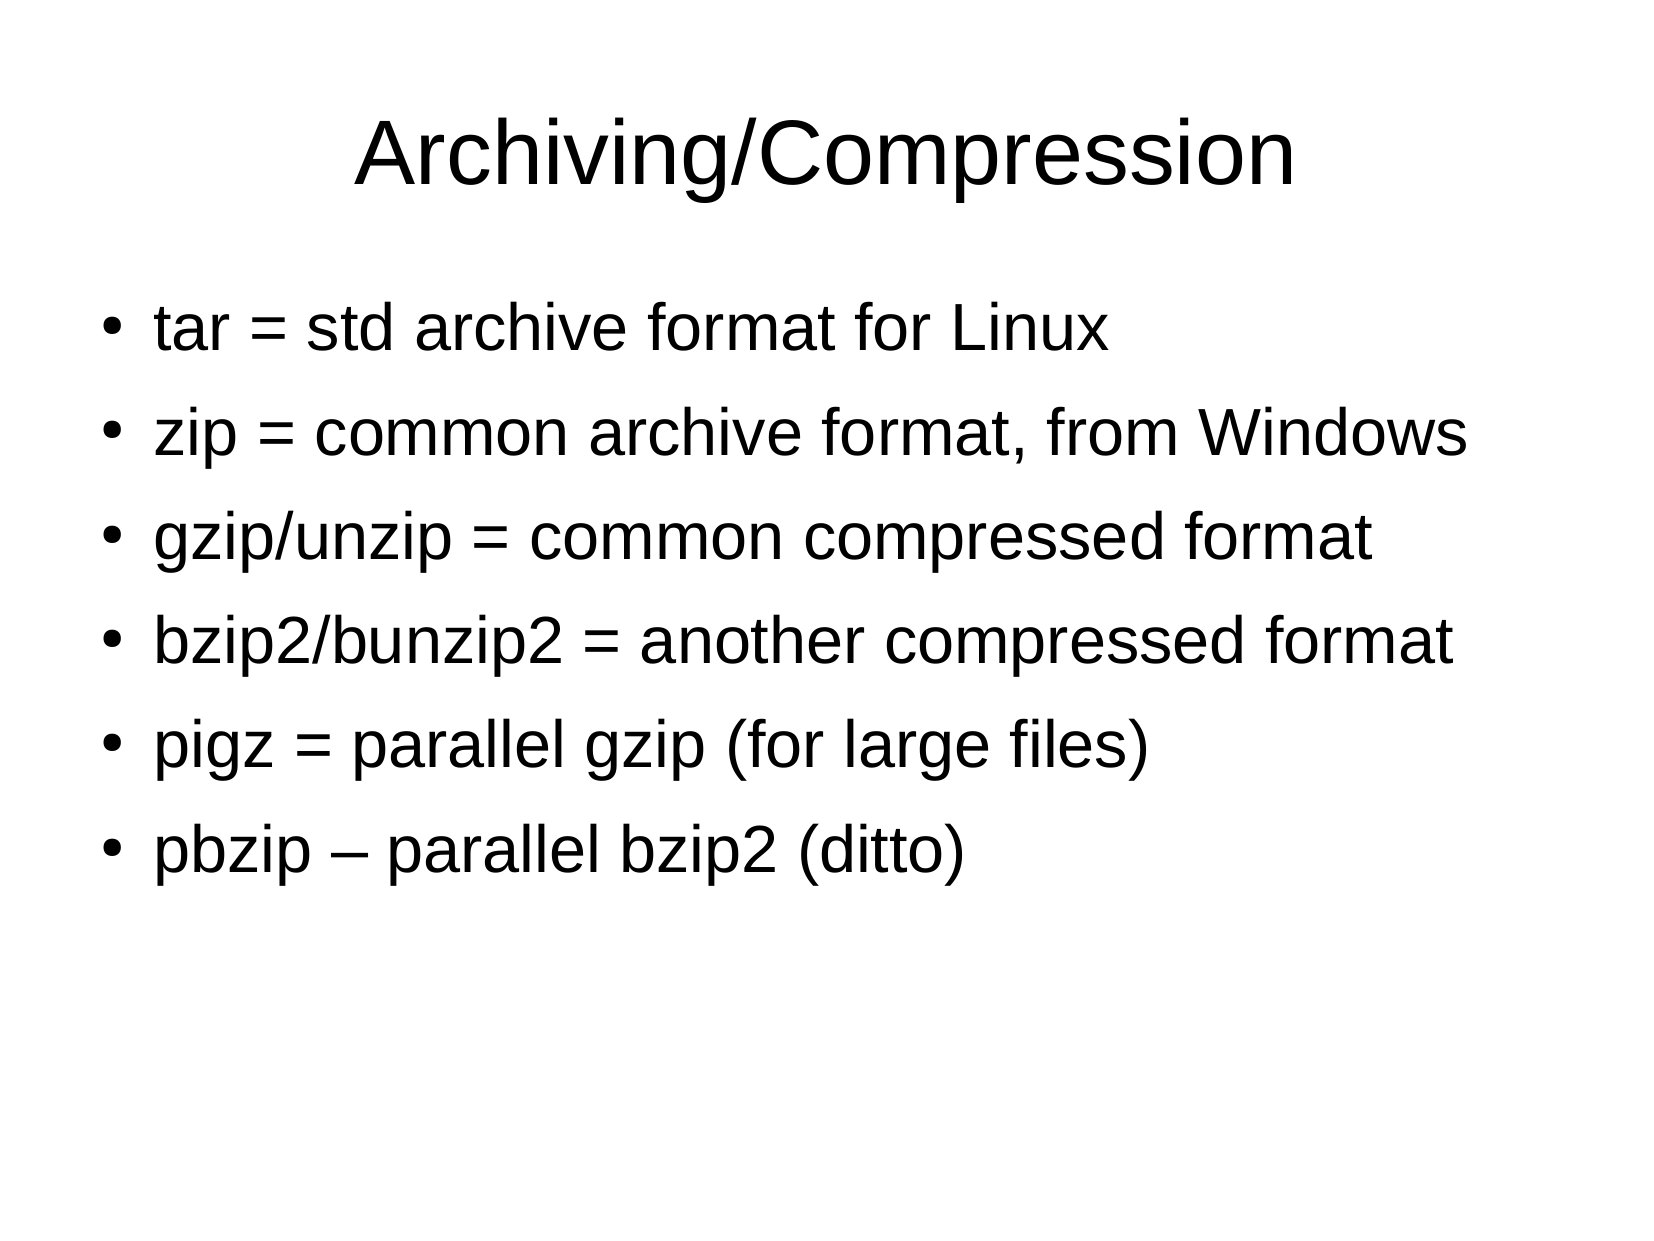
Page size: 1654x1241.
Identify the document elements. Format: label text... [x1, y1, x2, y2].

title Archiving/Compression [82, 49, 1571, 257]
list tar = std archive format for Linux zip = common archive format, from Windows gzip/unzip = common compressed format bzip2/bunzip2 = another compressed format pigz = parallel gzip (for large files) pbzip – parallel bzip2 (ditto) [82, 290, 1538, 1010]
